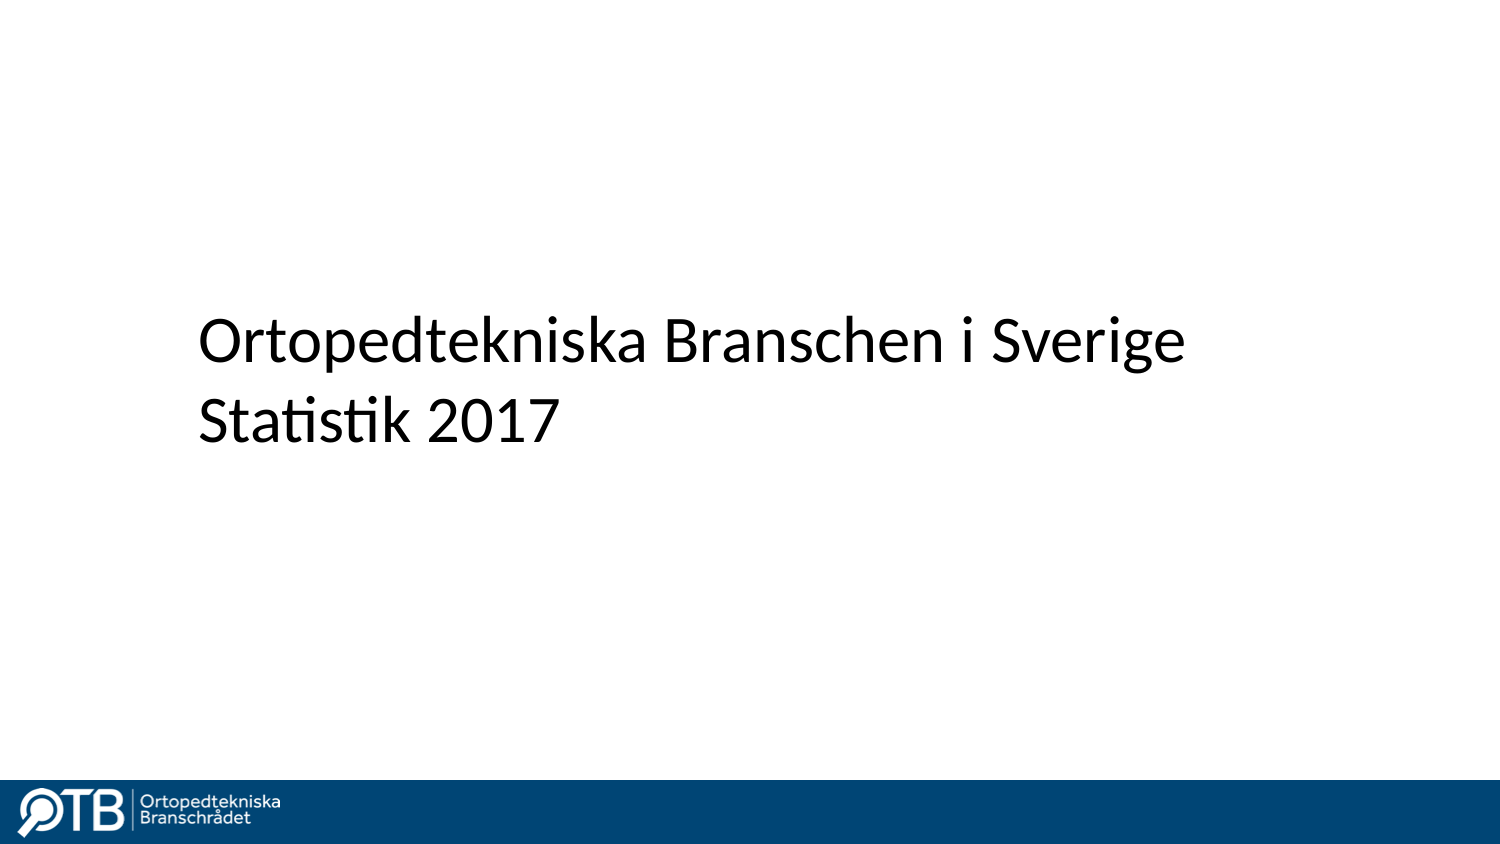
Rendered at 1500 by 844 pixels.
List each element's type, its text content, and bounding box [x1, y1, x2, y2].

text_box Ortopedtekniska Branschen i Sverige Statistik 2017 [183, 288, 1276, 463]
